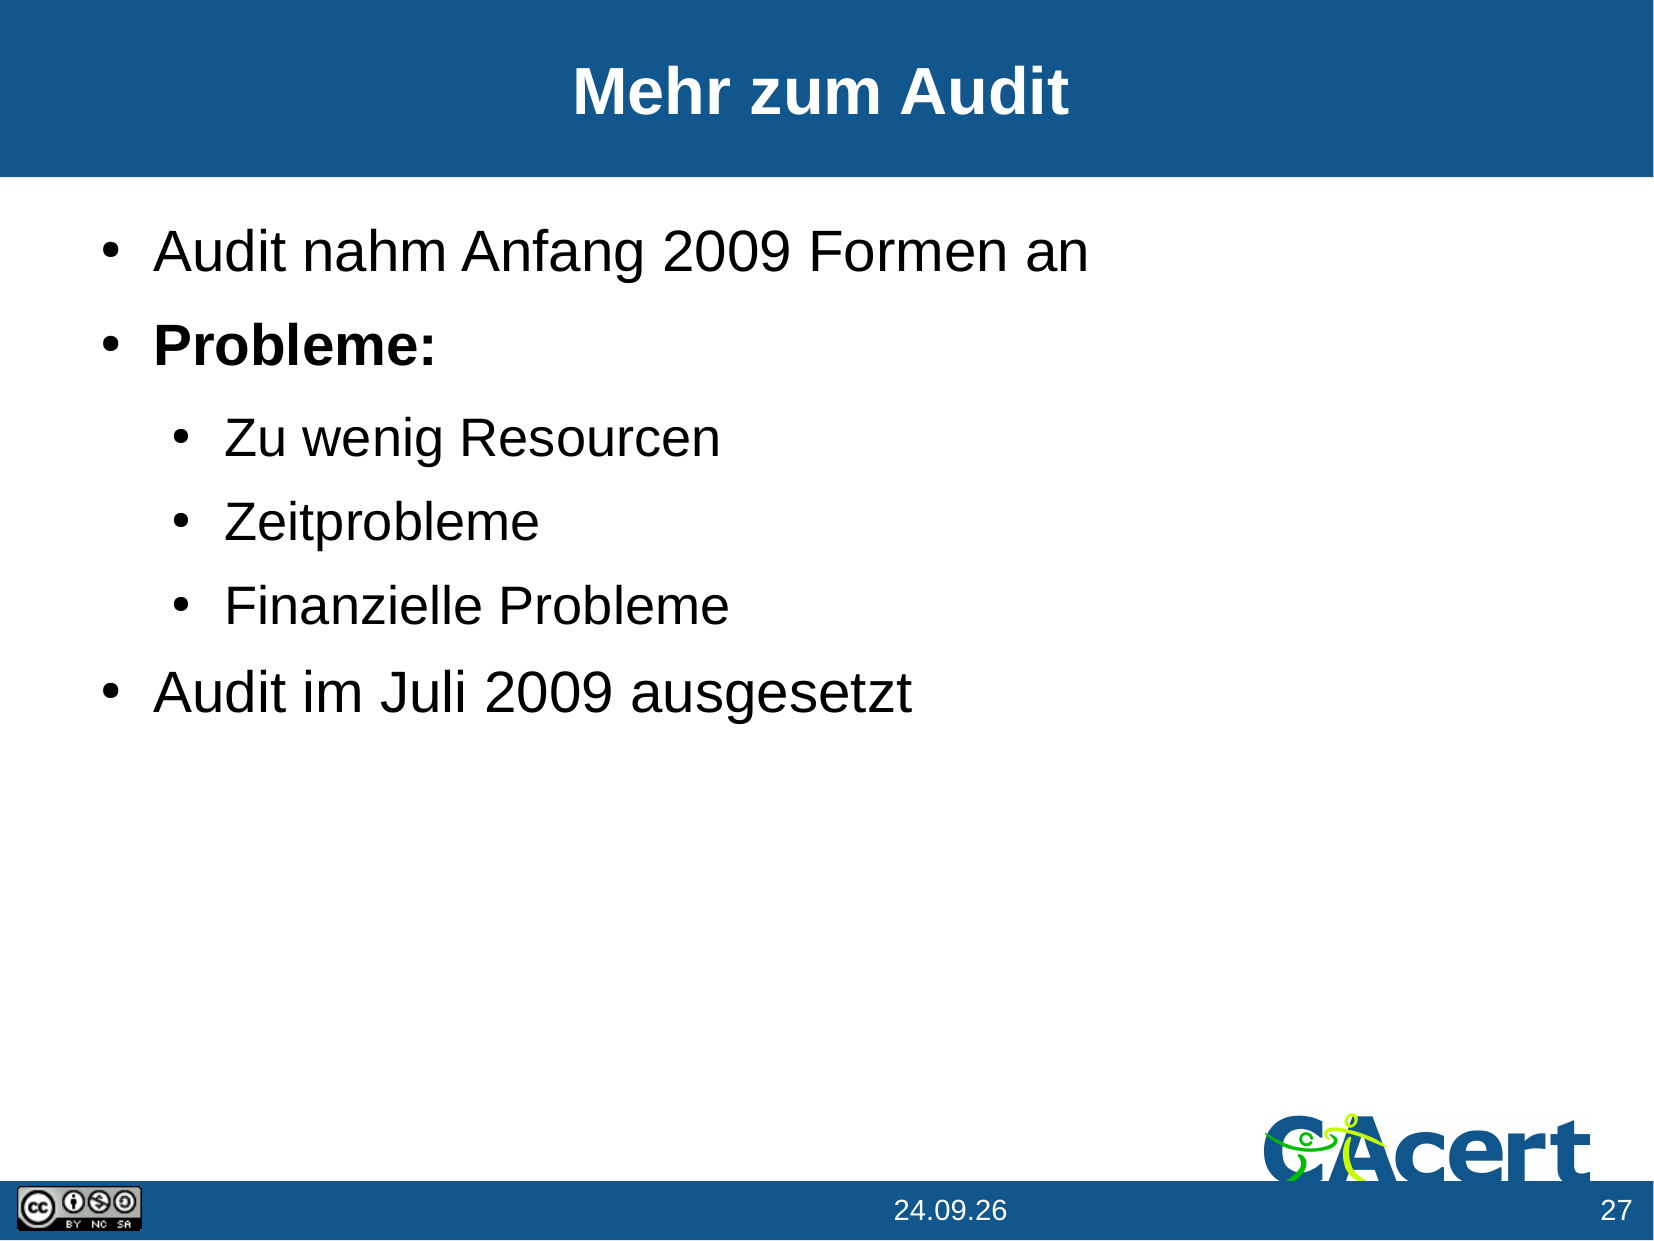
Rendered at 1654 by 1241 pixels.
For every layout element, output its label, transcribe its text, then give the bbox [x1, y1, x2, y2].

list Audit nahm Anfang 2009 Formen an Probleme: Zu wenig Resourcen Zeitprobleme Finanzielle Probleme Audit im Juli 2009 ausgesetzt [82, 218, 1571, 1077]
picture [17, 1186, 142, 1231]
title Mehr zum Audit [76, 17, 1565, 166]
picture [1263, 1112, 1591, 1181]
